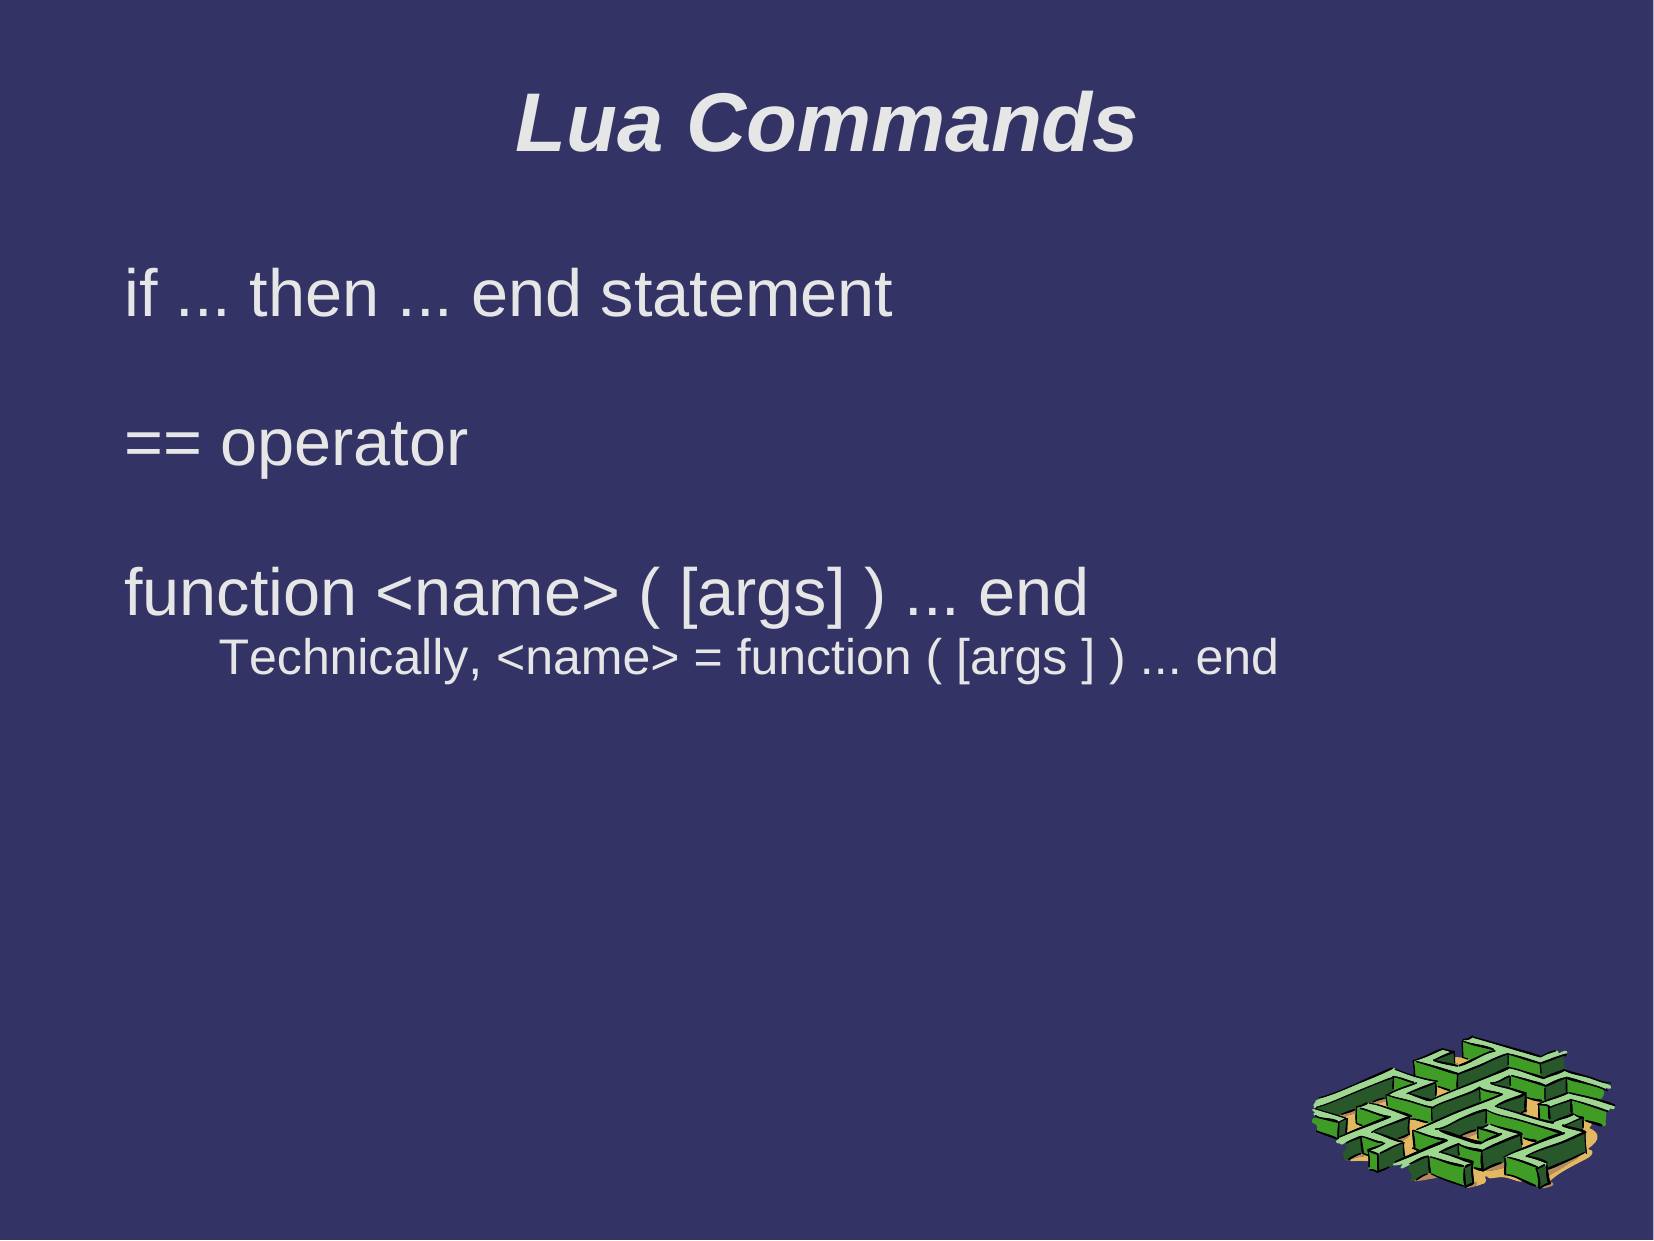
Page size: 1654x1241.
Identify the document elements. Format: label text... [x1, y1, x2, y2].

title Lua Commands [121, 19, 1534, 227]
list if ... then ... end statement == operator function <name> ( [args] ) ... end Technically, <name> = function ( [args ] ) ... end [112, 180, 1504, 963]
